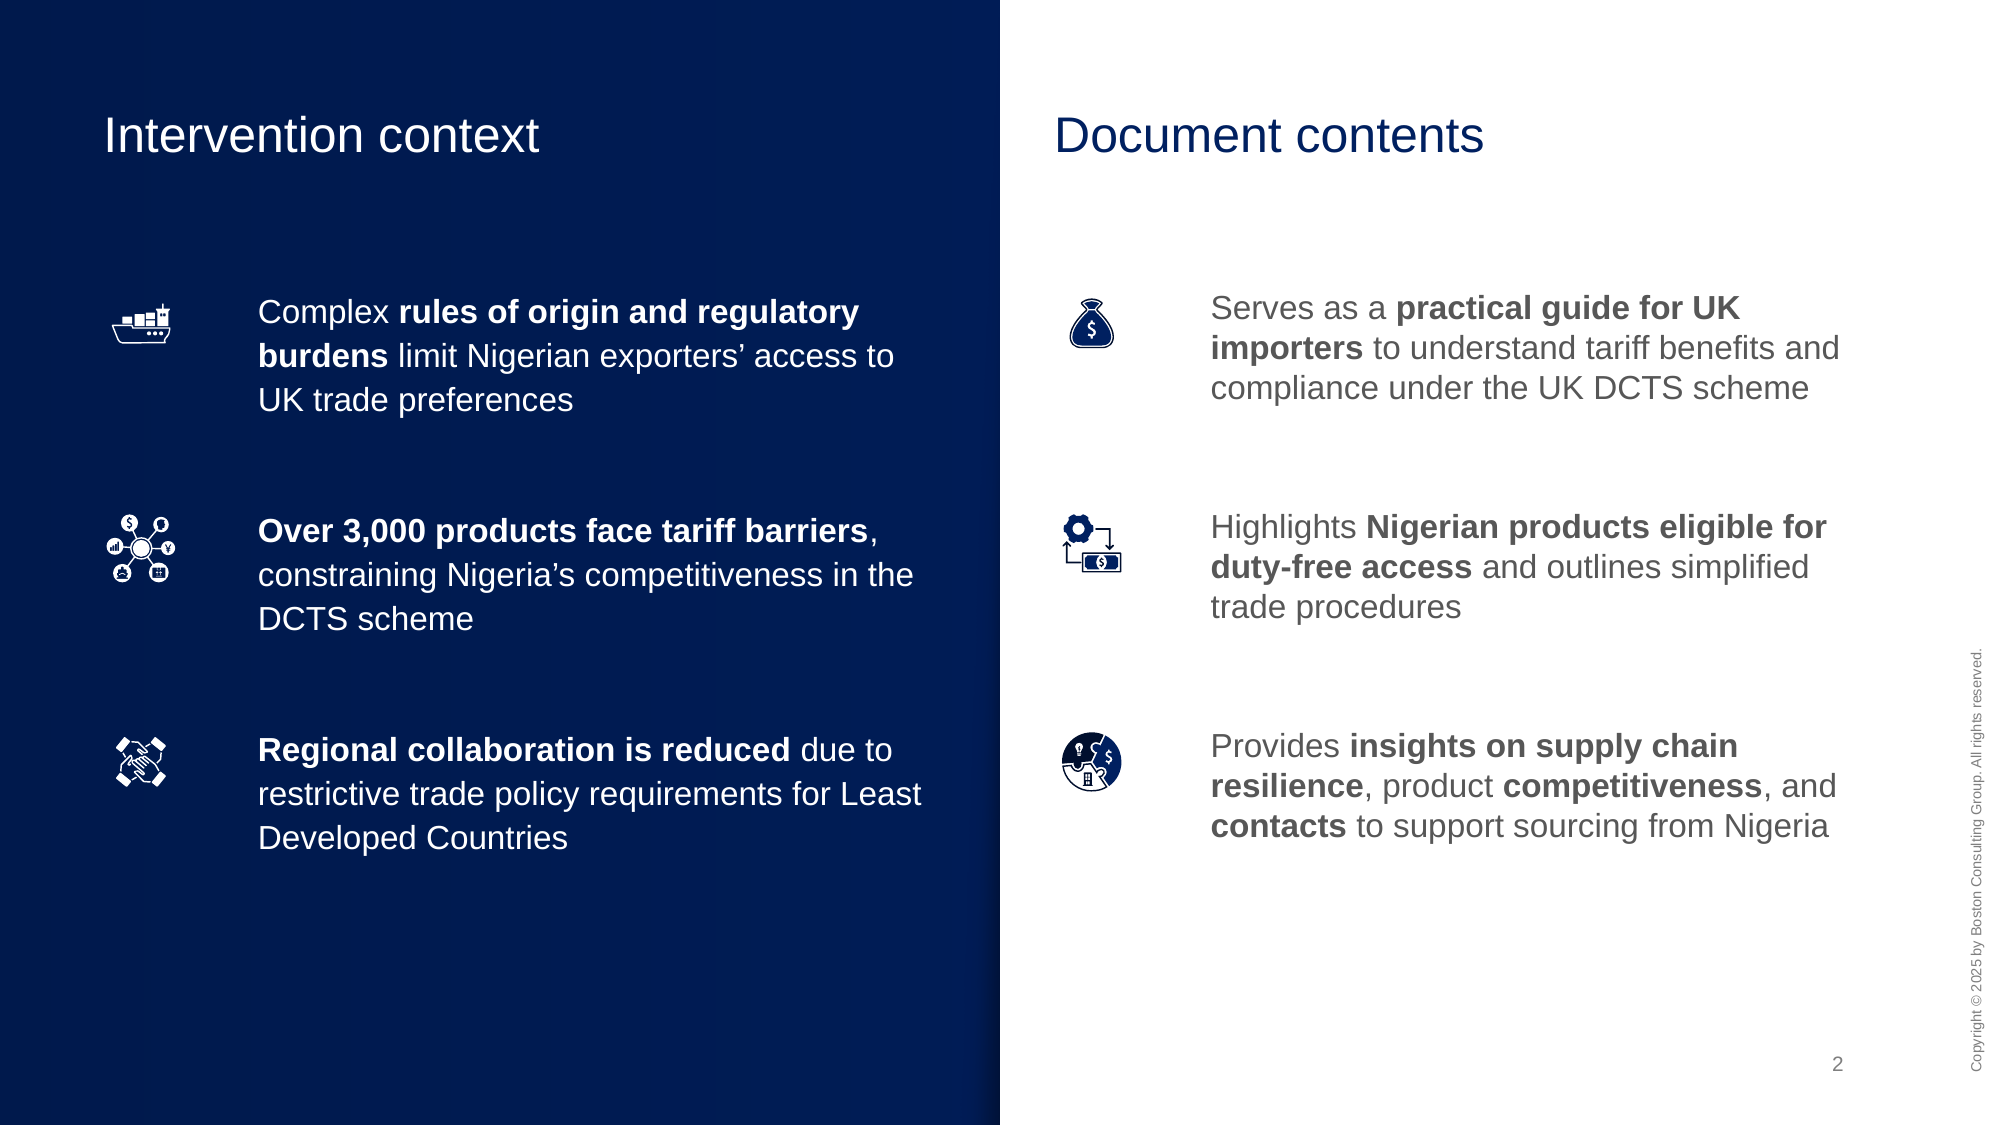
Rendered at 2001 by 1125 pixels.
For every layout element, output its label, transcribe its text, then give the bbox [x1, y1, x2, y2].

text_box Serves as a practical guide for UK importers to understand tariff benefits and compliance under the UK DCTS scheme [1210, 285, 1875, 448]
text_box Complex rules of origin and regulatory burdens limit Nigerian exporters’ access to UK trade preferences [257, 285, 931, 448]
text_box Document contents [1054, 102, 1719, 161]
picture [103, 510, 179, 586]
picture [1054, 724, 1130, 800]
picture [103, 285, 179, 361]
picture [1054, 285, 1130, 361]
text_box Highlights Nigerian products eligible for duty-free access and outlines simplified trade procedures [1210, 505, 1875, 667]
picture [1054, 505, 1130, 581]
text_box Intervention context [103, 102, 617, 152]
text_box Regional collaboration is reduced due to restrictive trade policy requirements for Least Developed Countries [257, 724, 931, 887]
picture [103, 724, 179, 800]
text_box Over 3,000 products face tariff barriers, constraining Nigeria’s competitiveness in the DCTS scheme [257, 505, 931, 667]
text_box Provides insights on supply chain resilience, product competitiveness, and contacts to support sourcing from Nigeria [1210, 724, 1875, 887]
